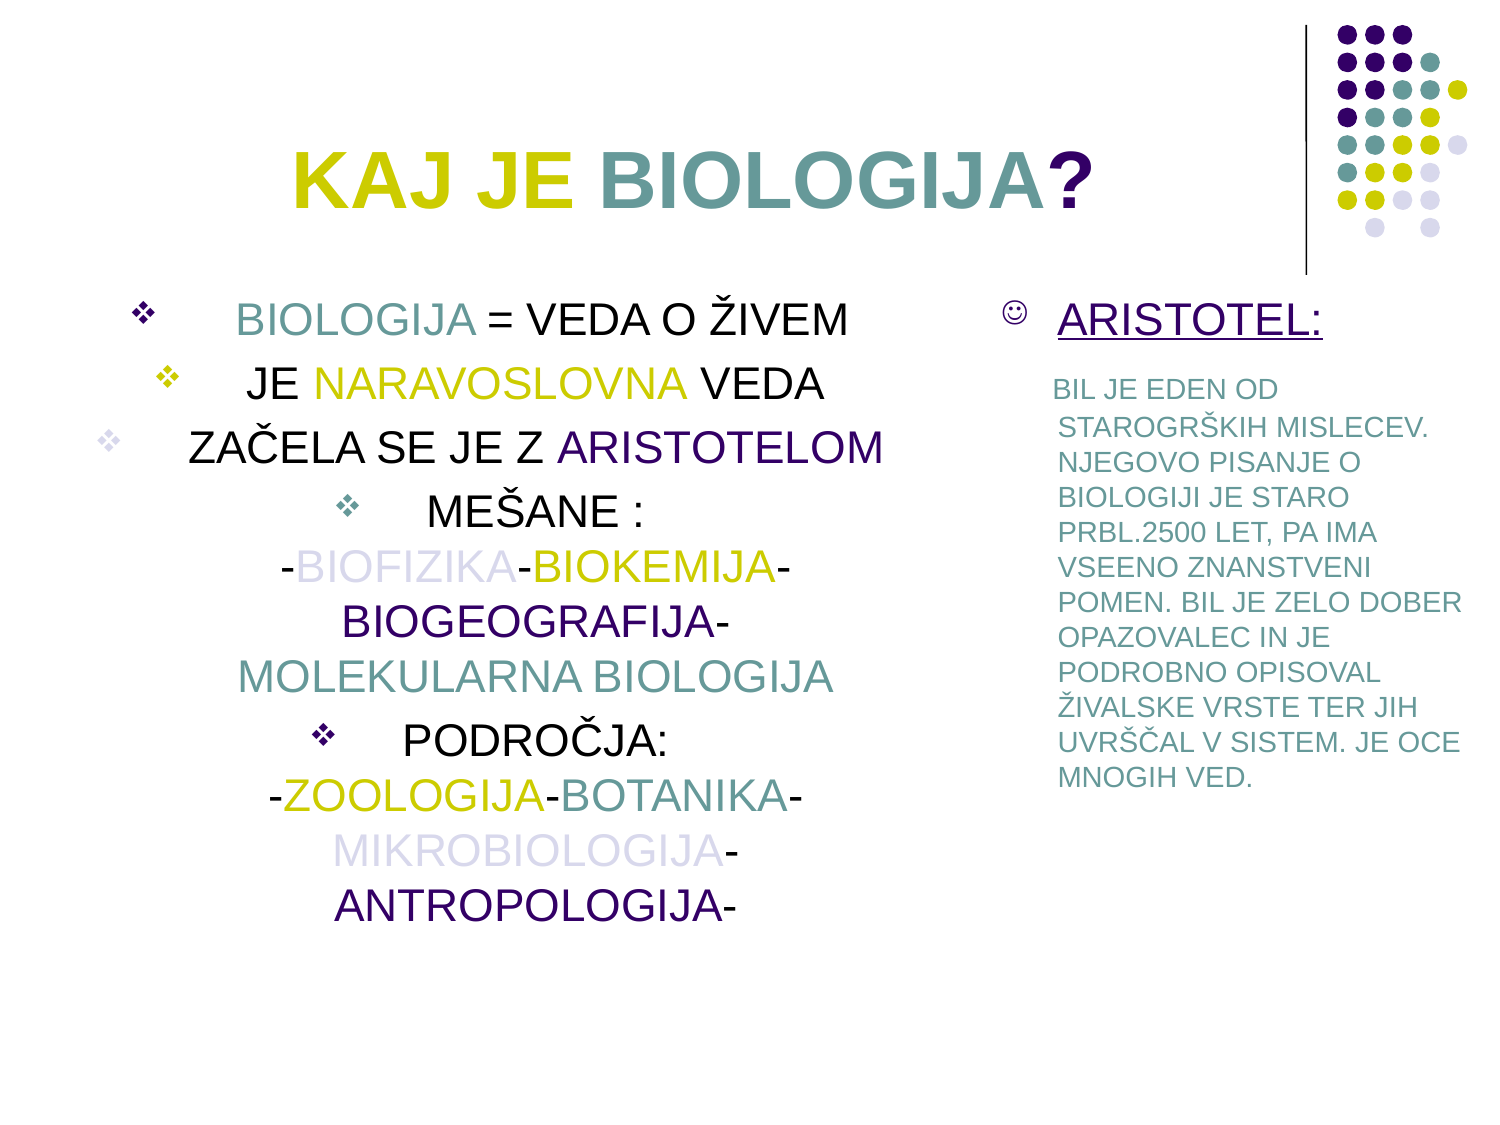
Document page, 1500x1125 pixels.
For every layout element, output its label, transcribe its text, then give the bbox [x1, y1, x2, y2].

title KAJ JE BIOLOGIJA? [75, 20, 1313, 233]
list ARISTOTEL: BIL JE EDEN OD STAROGRŠKIH MISLECEV. NJEGOVO PISANJE O BIOLOGIJI JE STARO PRBL.2500 LET, PA IMA VSEENO ZNANSTVENI POMEN. BIL JE ZELO DOBER OPAZOVALEC IN JE PODROBNO OPISOVAL ŽIVALSKE VRSTE TER JIH UVRŠČAL V SISTEM. JE OCE MNOGIH VED. [986, 282, 1500, 870]
list BIOLOGIJA = VEDA O ŽIVEM JE NARAVOSLOVNA VEDA ZAČELA SE JE Z ARISTOTELOM MEŠANE : -BIOFIZIKA-BIOKEMIJA-BIOGEOGRAFIJA- MOLEKULARNA BIOLOGIJA PODROČJA: -ZOOLOGIJA-BOTANIKA-MIKROBIOLOGIJA- ANTROPOLOGIJA- [75, 282, 904, 1006]
